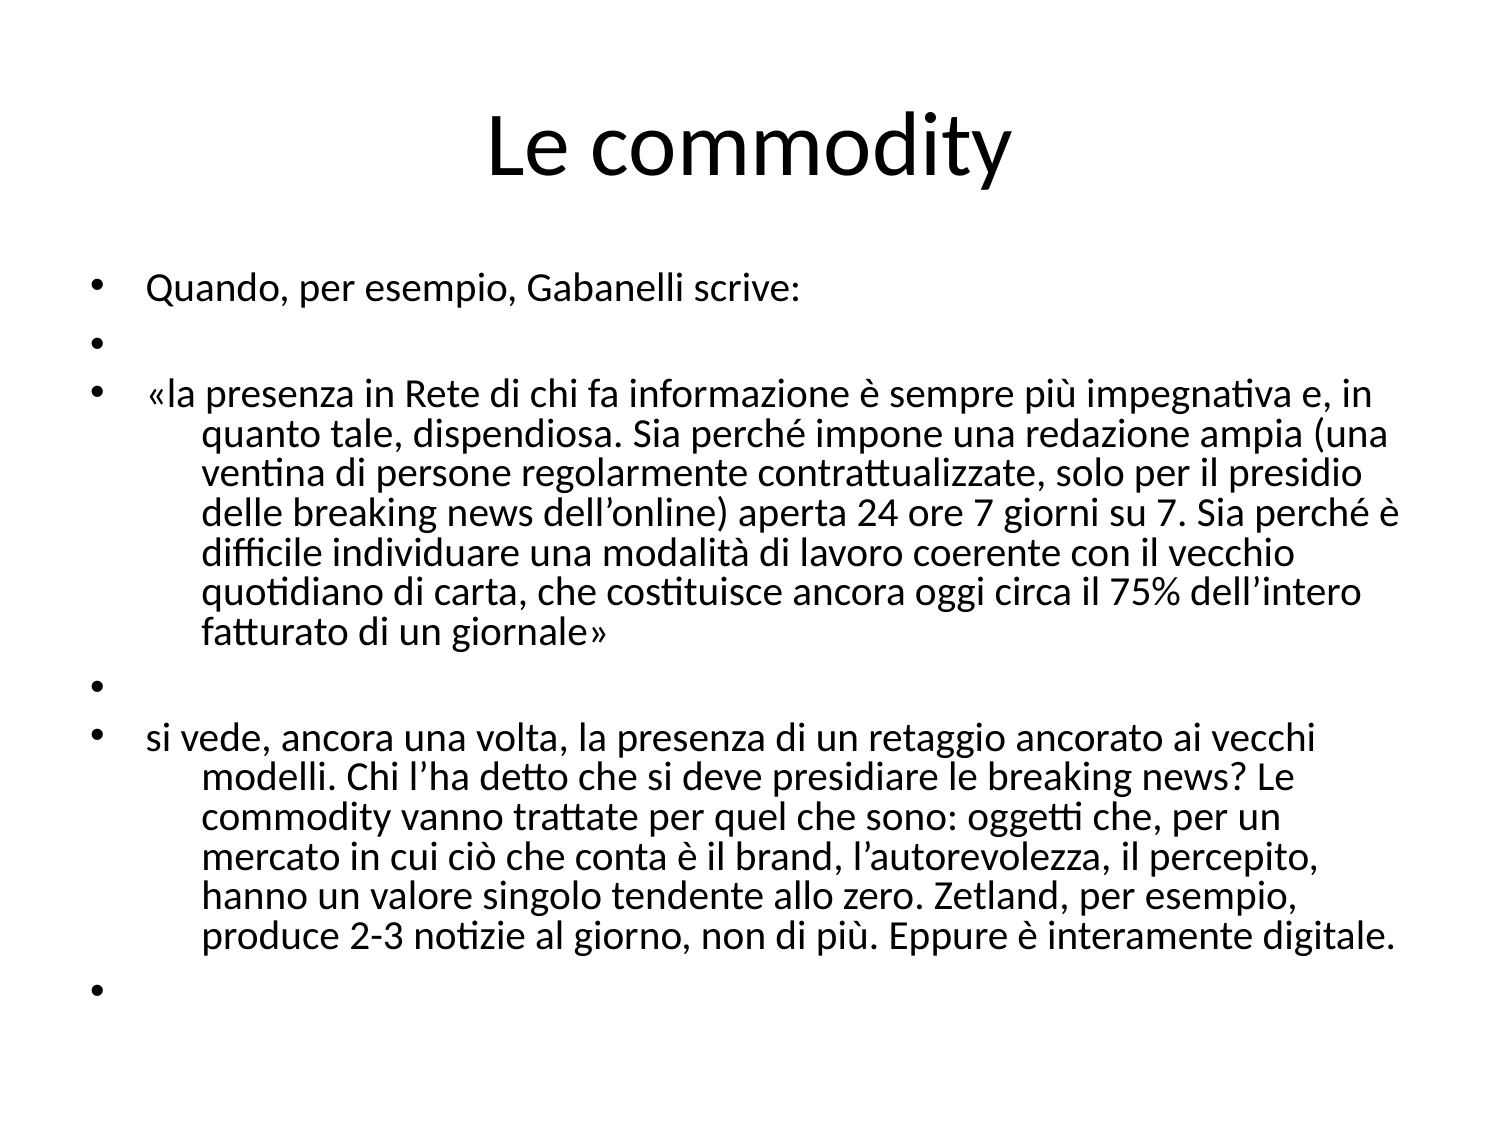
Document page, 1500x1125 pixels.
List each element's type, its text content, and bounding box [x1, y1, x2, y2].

list Quando, per esempio, Gabanelli scrive: «la presenza in Rete di chi fa informazione è sempre più impegnativa e, in quanto tale, dispendiosa. Sia perché impone una redazione ampia (una ventina di persone regolarmente contrattualizzate, solo per il presidio delle breaking news dell’online) aperta 24 ore 7 giorni su 7. Sia perché è difficile individuare una modalità di lavoro coerente con il vecchio quotidiano di carta, che costituisce ancora oggi circa il 75% dell’intero fatturato di un giornale» si vede, ancora una volta, la presenza di un retaggio ancorato ai vecchi modelli. Chi l’ha detto che si deve presidiare le breaking news? Le commodity vanno trattate per quel che sono: oggetti che, per un mercato in cui ciò che conta è il brand, l’autorevolezza, il percepito, hanno un valore singolo tendente allo zero. Zetland, per esempio, produce 2-3 notizie al giorno, non di più. Eppure è interamente digitale. [75, 262, 1426, 1005]
title Le commodity [75, 45, 1426, 233]
